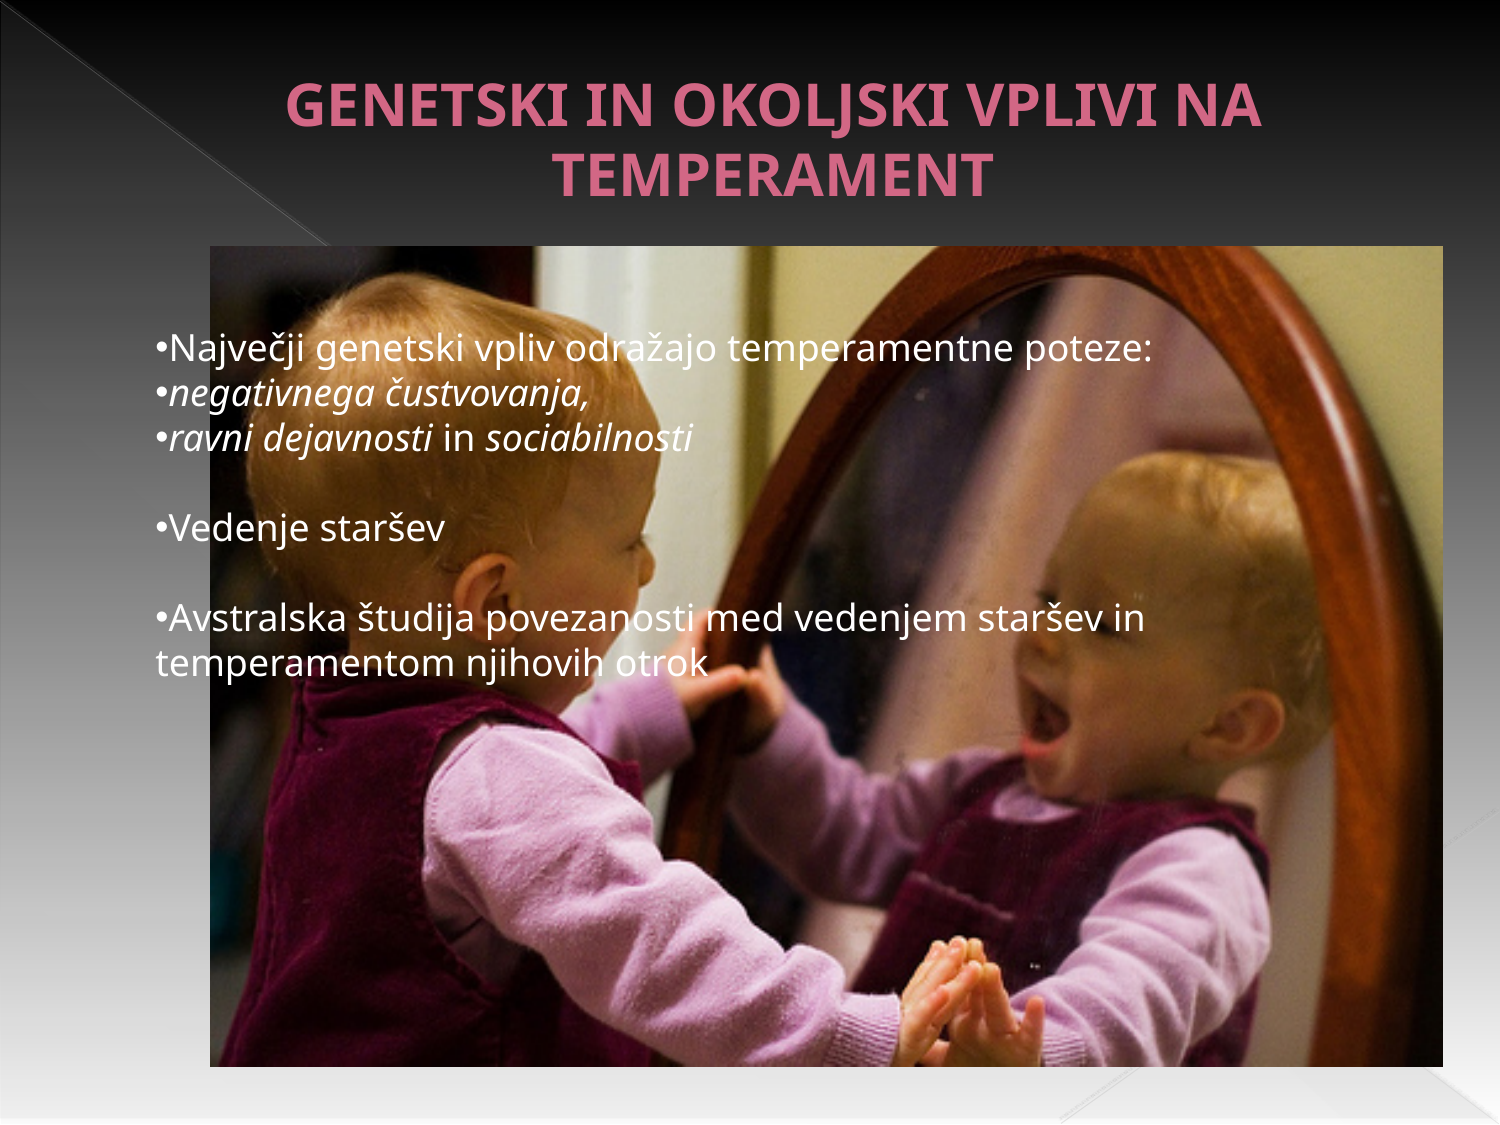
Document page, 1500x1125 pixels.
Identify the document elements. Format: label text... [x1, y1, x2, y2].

picture [210, 246, 1443, 1067]
title GENETSKI IN OKOLJSKI VPLIVI NA TEMPERAMENT [70, 58, 1421, 289]
text_box Največji genetski vpliv odražajo temperamentne poteze: negativnega čustvovanja, ravni dejavnosti in sociabilnosti Vedenje staršev Avstralska študija povezanosti med vedenjem staršev in temperamentom njihovih otrok [140, 316, 1278, 782]
